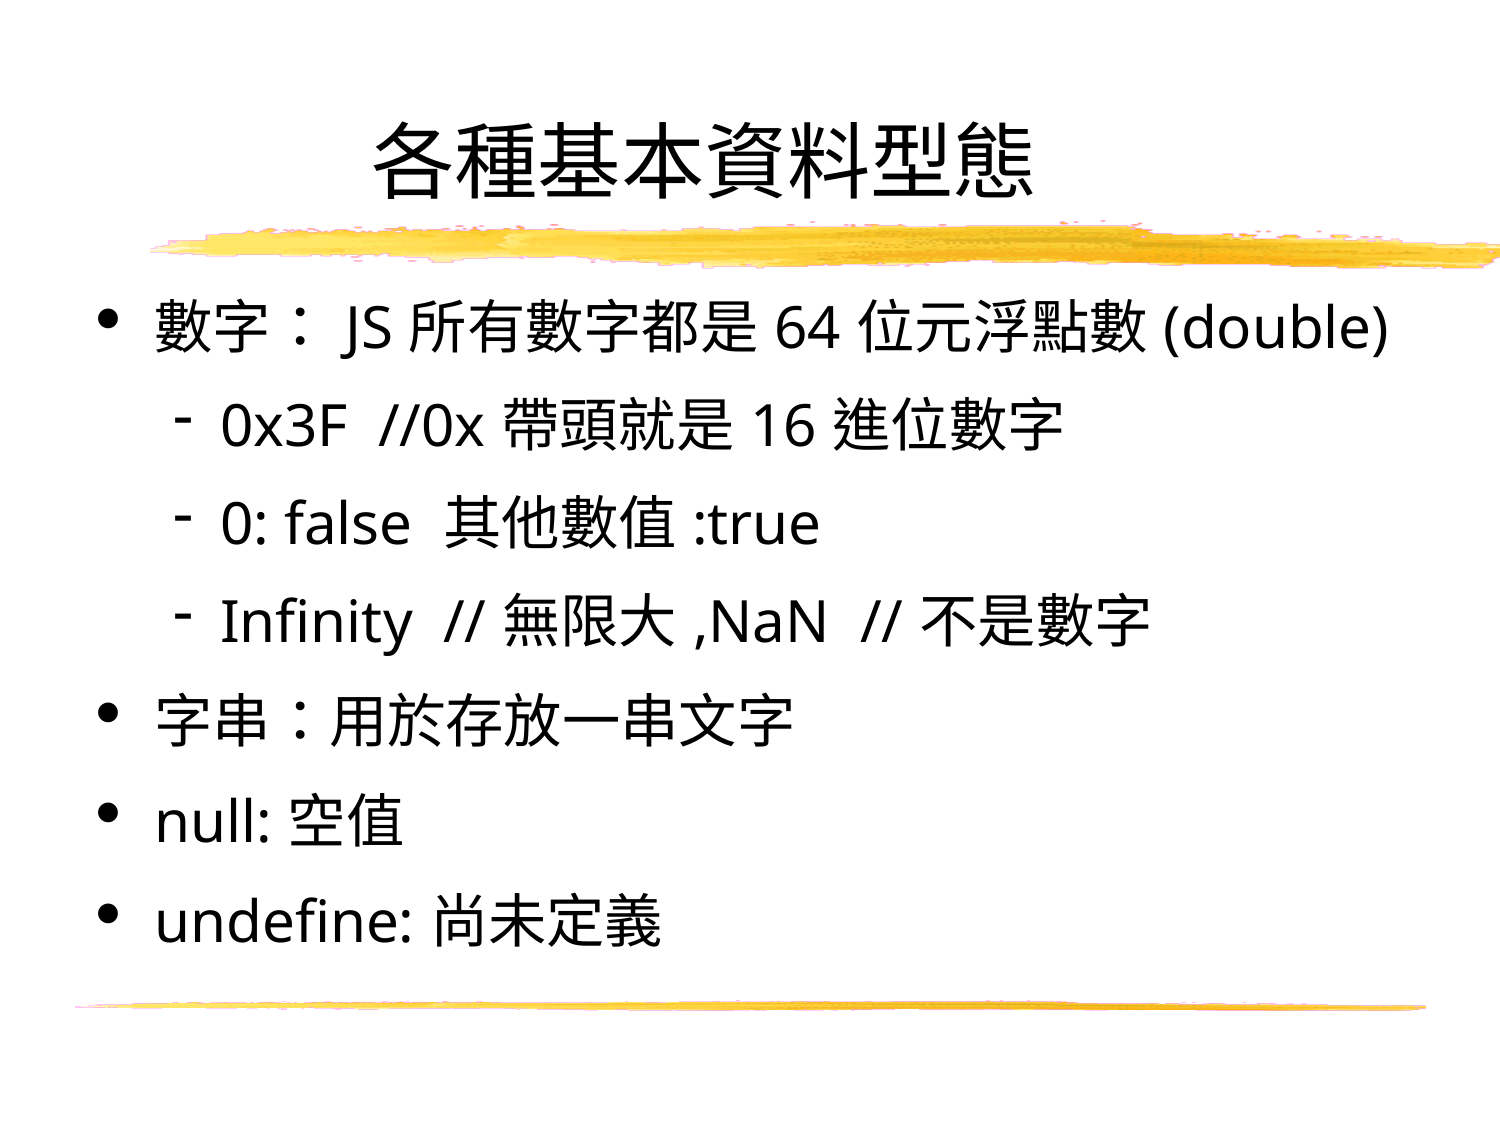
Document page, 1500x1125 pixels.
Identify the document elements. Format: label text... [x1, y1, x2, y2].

picture [75, 999, 83, 1013]
picture [150, 215, 1500, 272]
title 各種基本資料型態 [66, 37, 1342, 225]
list 數字：JS所有數字都是64位元浮點數(double) 0x3F //0x帶頭就是16進位數字 0: false 其他數值:true Infinity //無限大,NaN //不是數字 字串：用於存放一串文字 null:空值 undefine:尚未定義 [83, 272, 1500, 1016]
